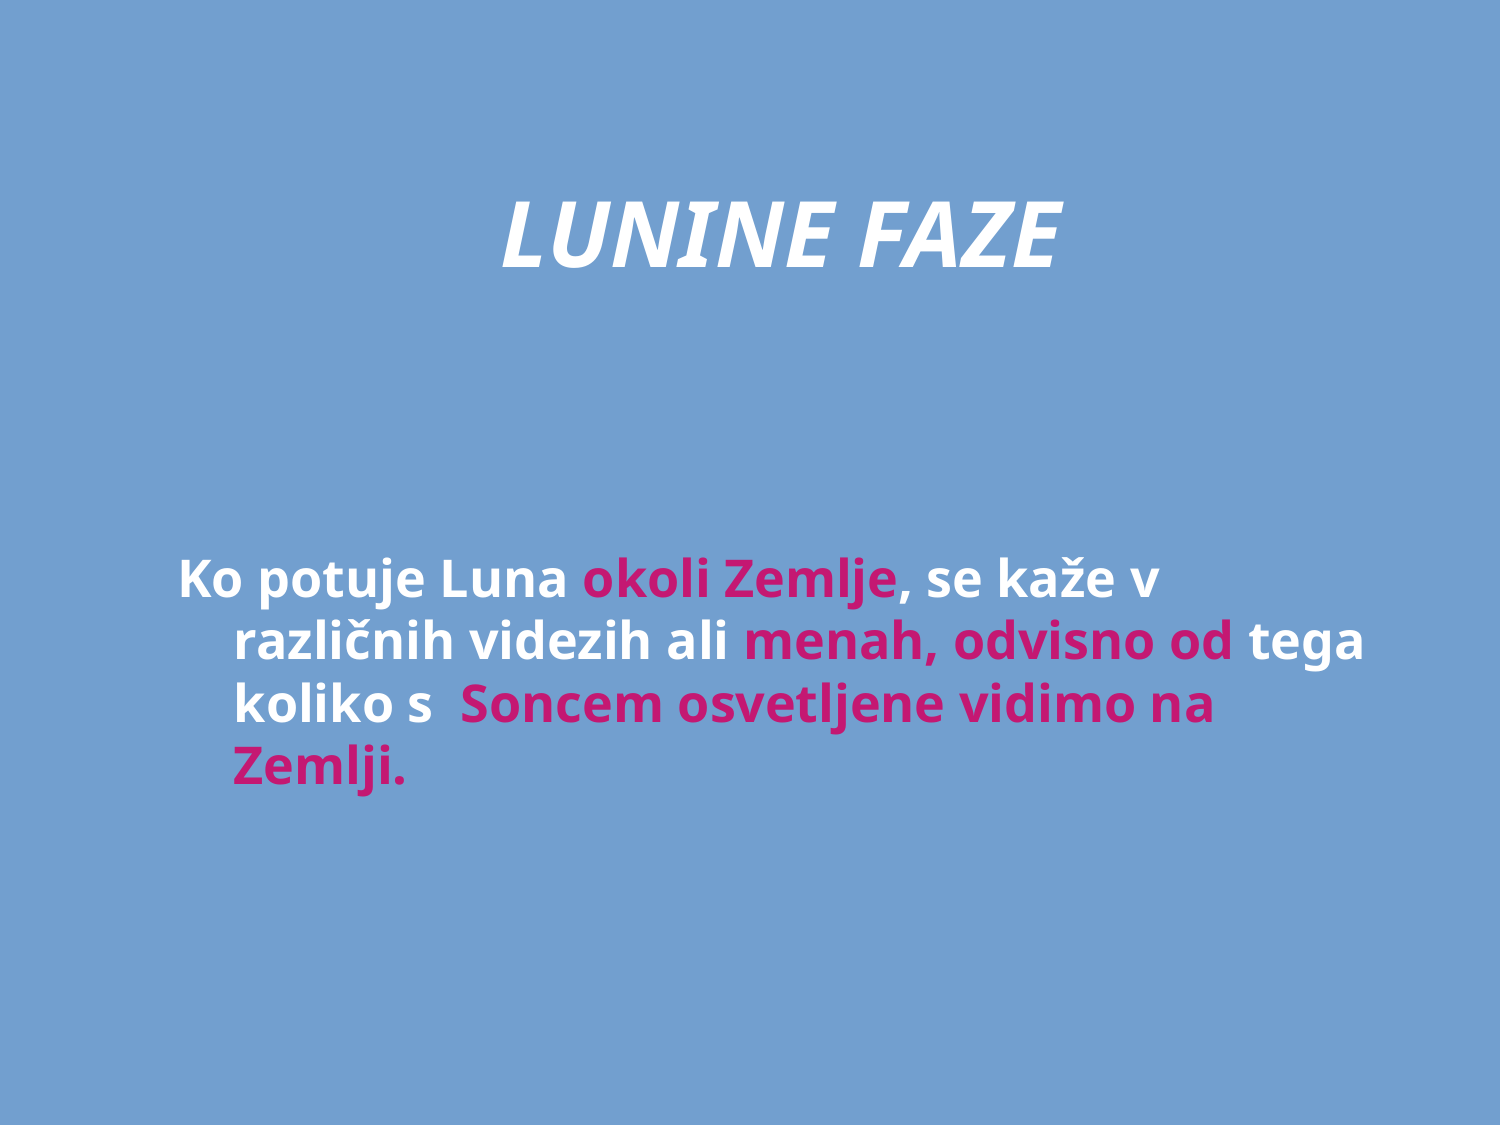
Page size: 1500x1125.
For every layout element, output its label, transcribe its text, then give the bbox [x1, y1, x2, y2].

list Ko potuje Luna okoli Zemlje, se kaže v različnih videzih ali menah, odvisno od tega koliko s Soncem osvetljene vidimo na Zemlji. [162, 537, 1388, 788]
title LUNINE FAZE [312, 137, 1250, 325]
